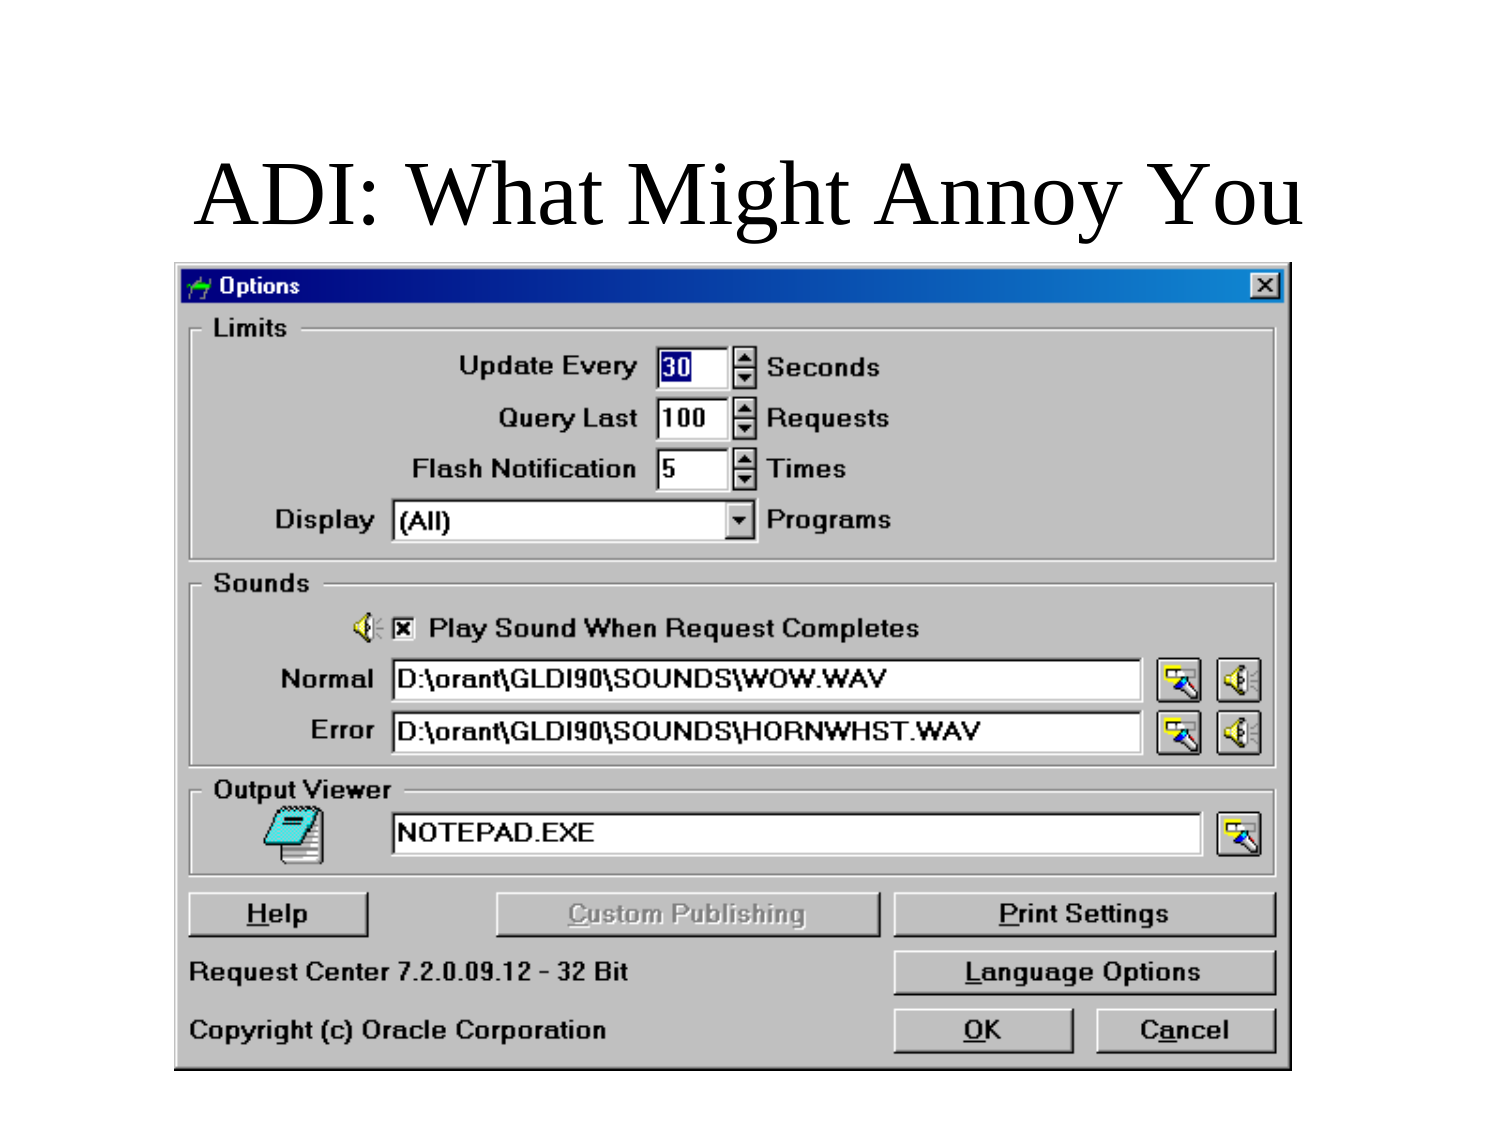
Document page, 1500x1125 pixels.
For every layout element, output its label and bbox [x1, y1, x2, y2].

picture [174, 262, 1292, 1071]
